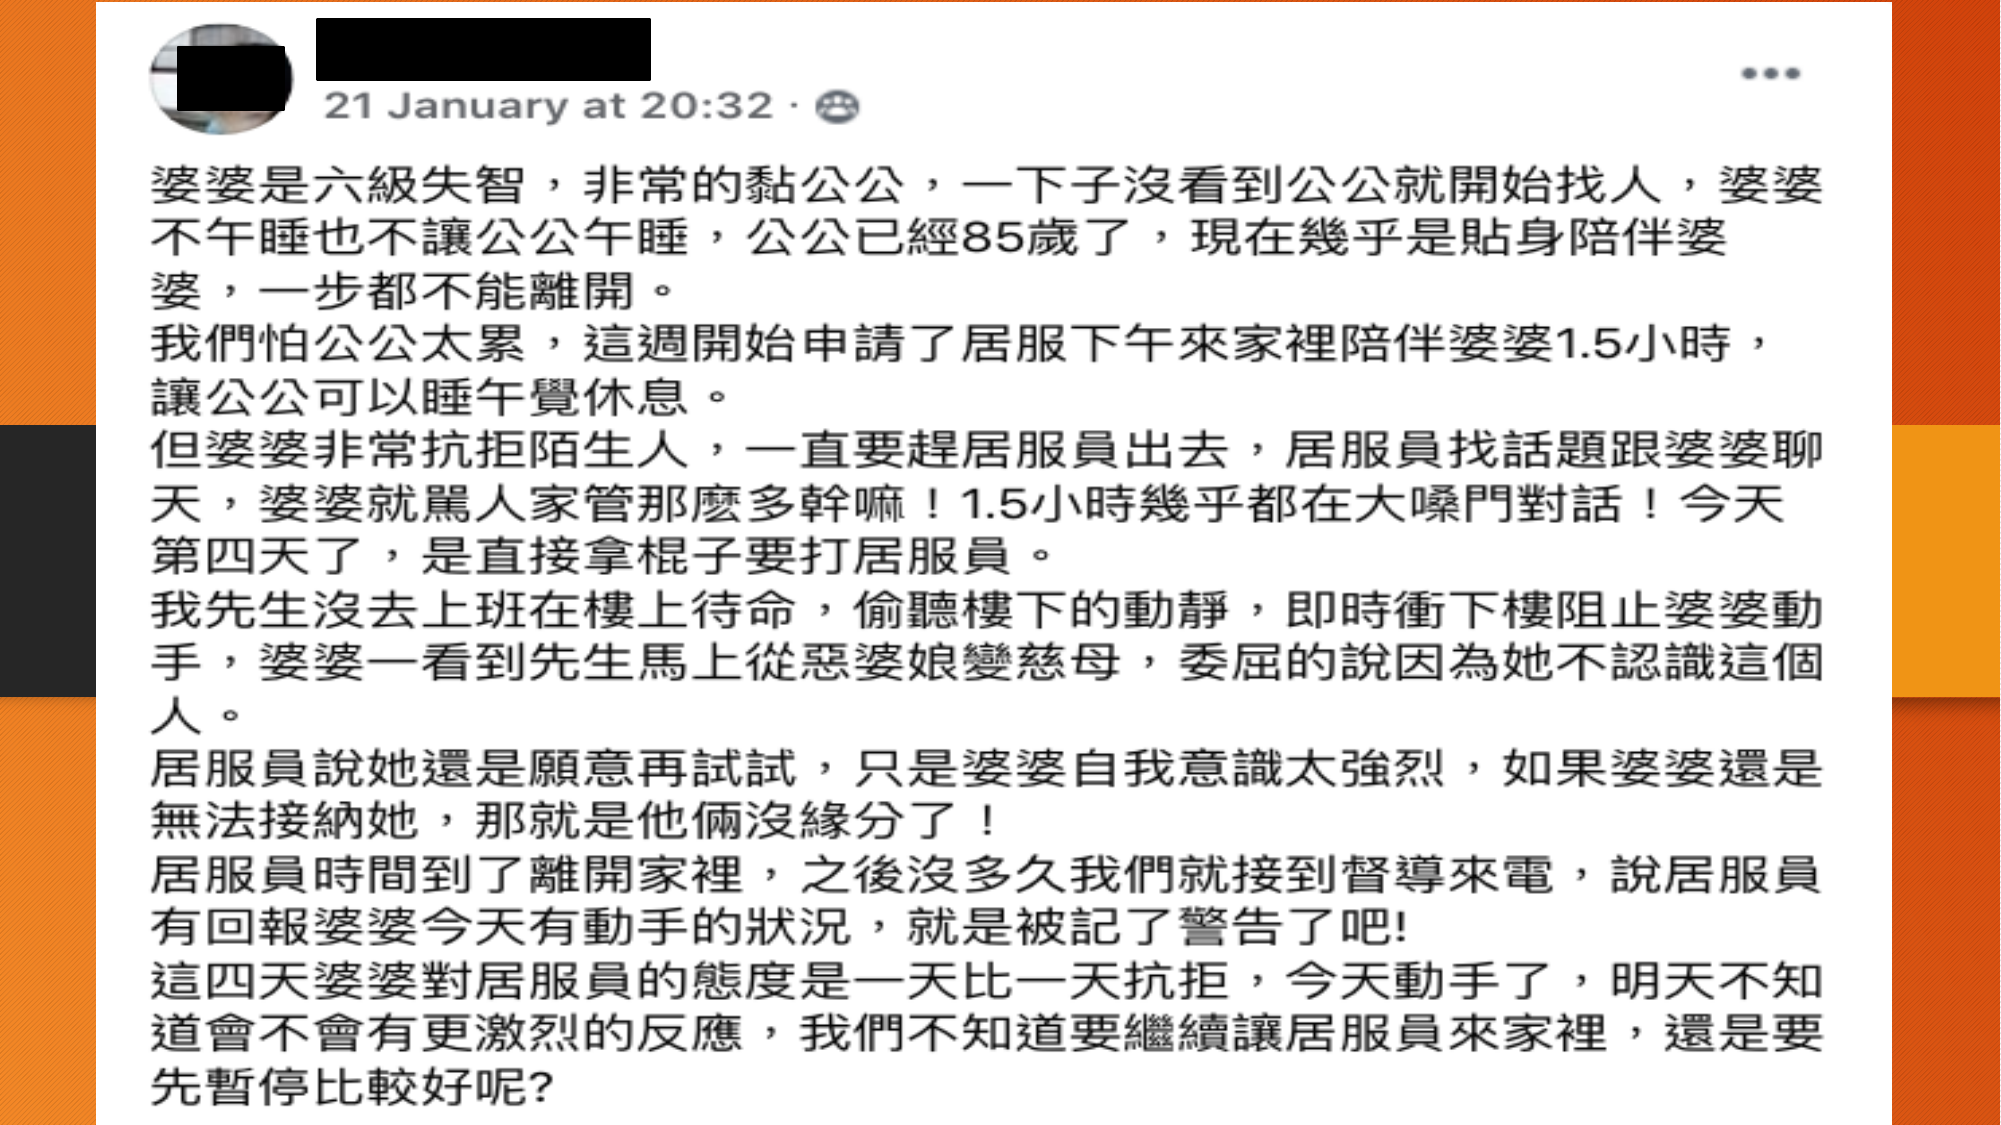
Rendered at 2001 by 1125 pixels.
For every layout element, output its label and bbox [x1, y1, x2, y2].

text_box [317, 19, 650, 80]
text_box [178, 47, 284, 110]
picture [96, 2, 1892, 1125]
